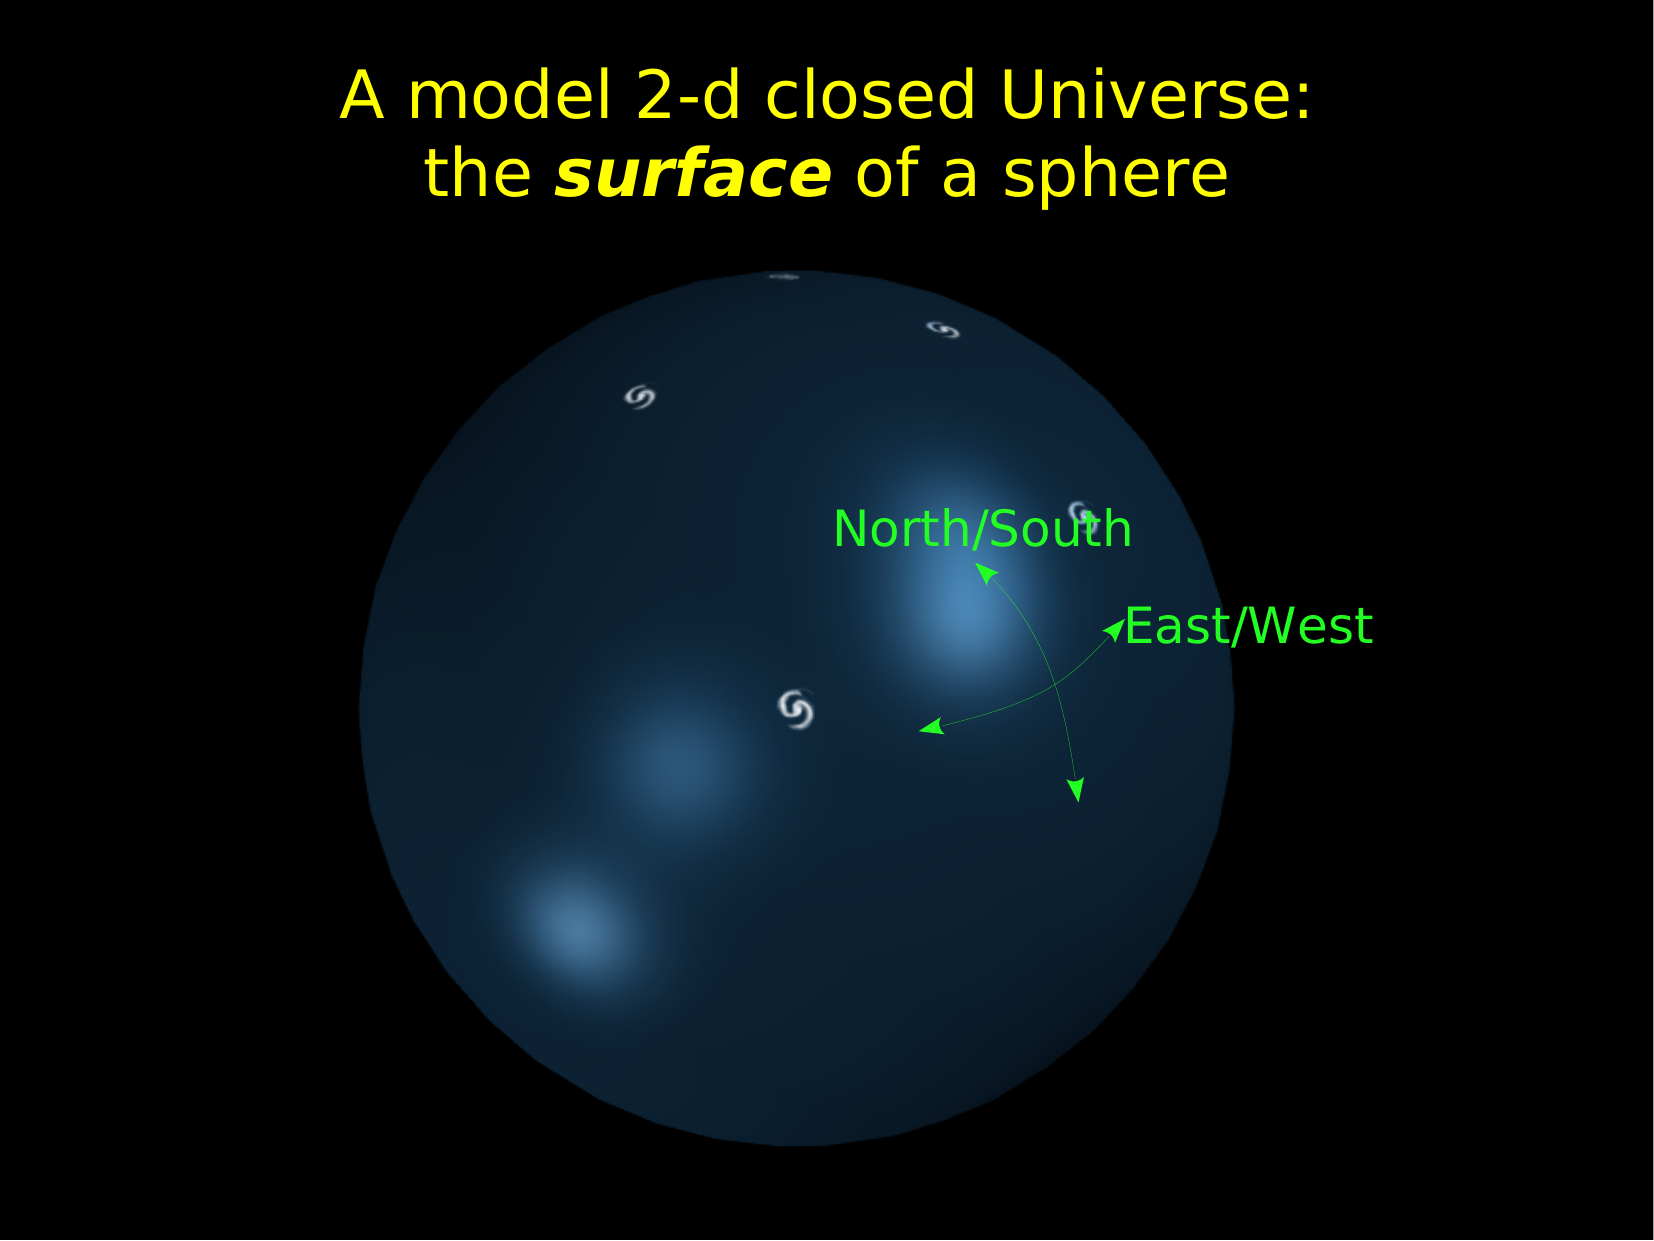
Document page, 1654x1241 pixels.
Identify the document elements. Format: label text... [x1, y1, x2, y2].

text_box East/West [1123, 596, 1374, 656]
picture [206, 234, 1390, 1182]
text_box A model 2-d closed Universe: the surface of a sphere [339, 56, 1316, 212]
text_box North/South [832, 499, 1135, 558]
